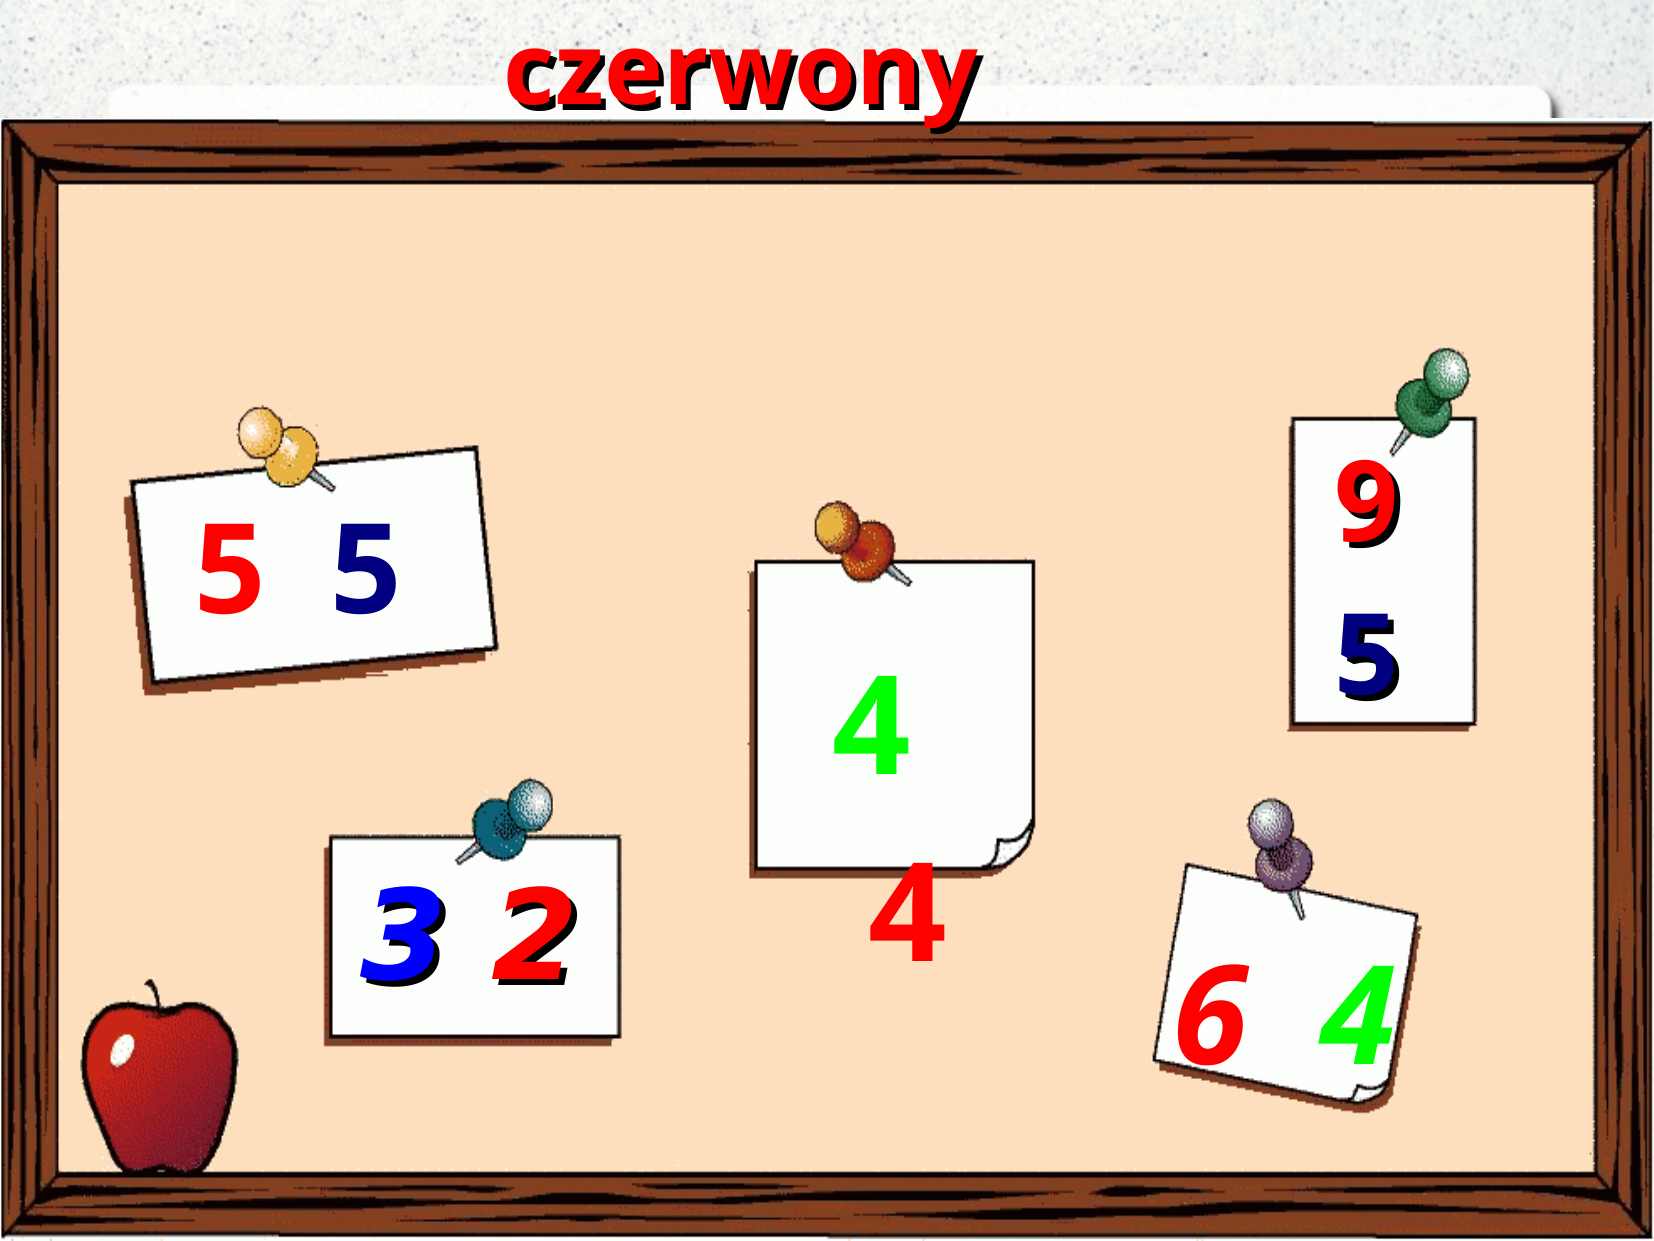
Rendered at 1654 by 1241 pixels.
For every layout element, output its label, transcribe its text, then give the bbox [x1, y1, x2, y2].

text_box 6 4 [1151, 909, 1418, 1093]
text_box 4 4 [767, 620, 1048, 803]
text_box 3 2 [324, 856, 614, 1017]
text_box czerwony [354, 0, 1182, 146]
text_box 9 5 [1226, 413, 1506, 742]
text_box 5 5 [153, 472, 443, 664]
picture [0, 0, 1654, 1241]
